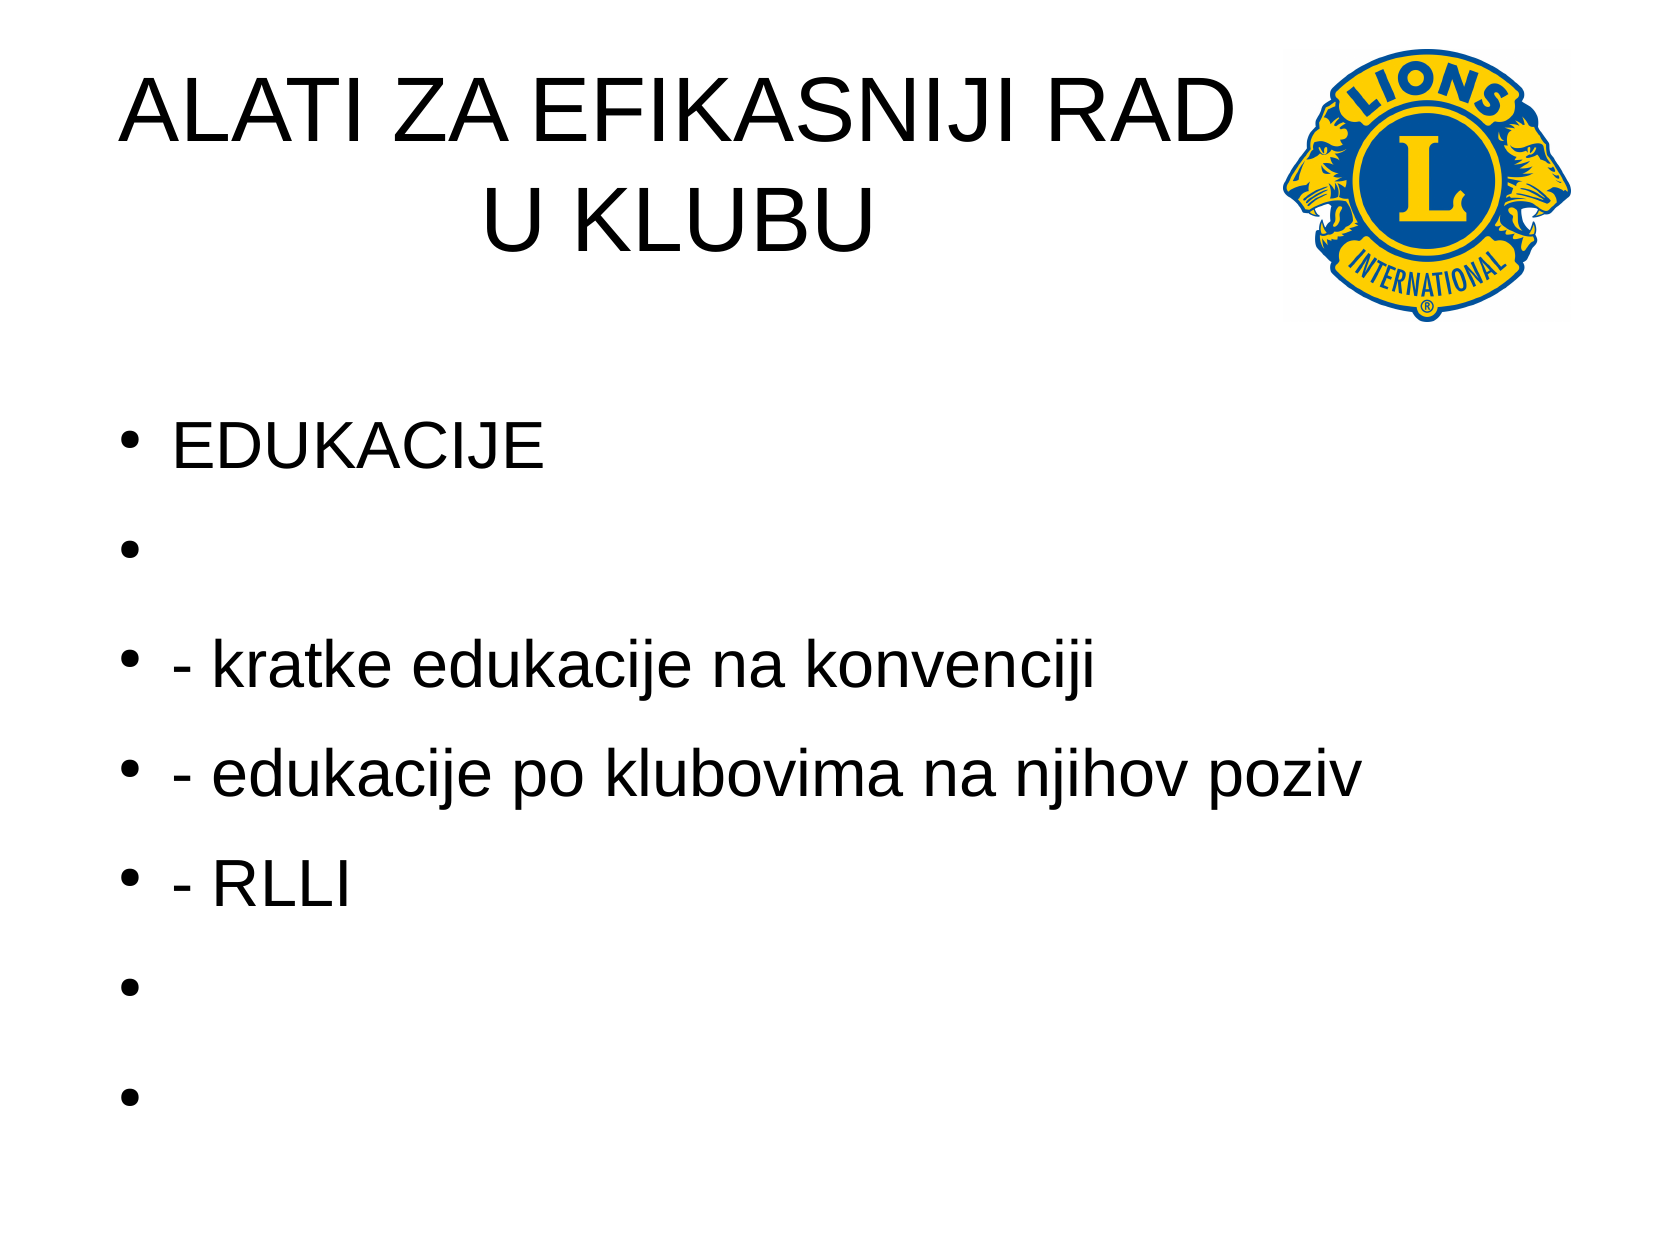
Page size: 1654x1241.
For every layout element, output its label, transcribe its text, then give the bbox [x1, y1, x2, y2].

list EDUKACIJE - kratke edukacije na konvenciji - edukacije po klubovima na njihov poziv - RLLI [82, 401, 1571, 1010]
title ALATI ZA EFIKASNIJI RAD U KLUBU [82, 49, 1276, 257]
